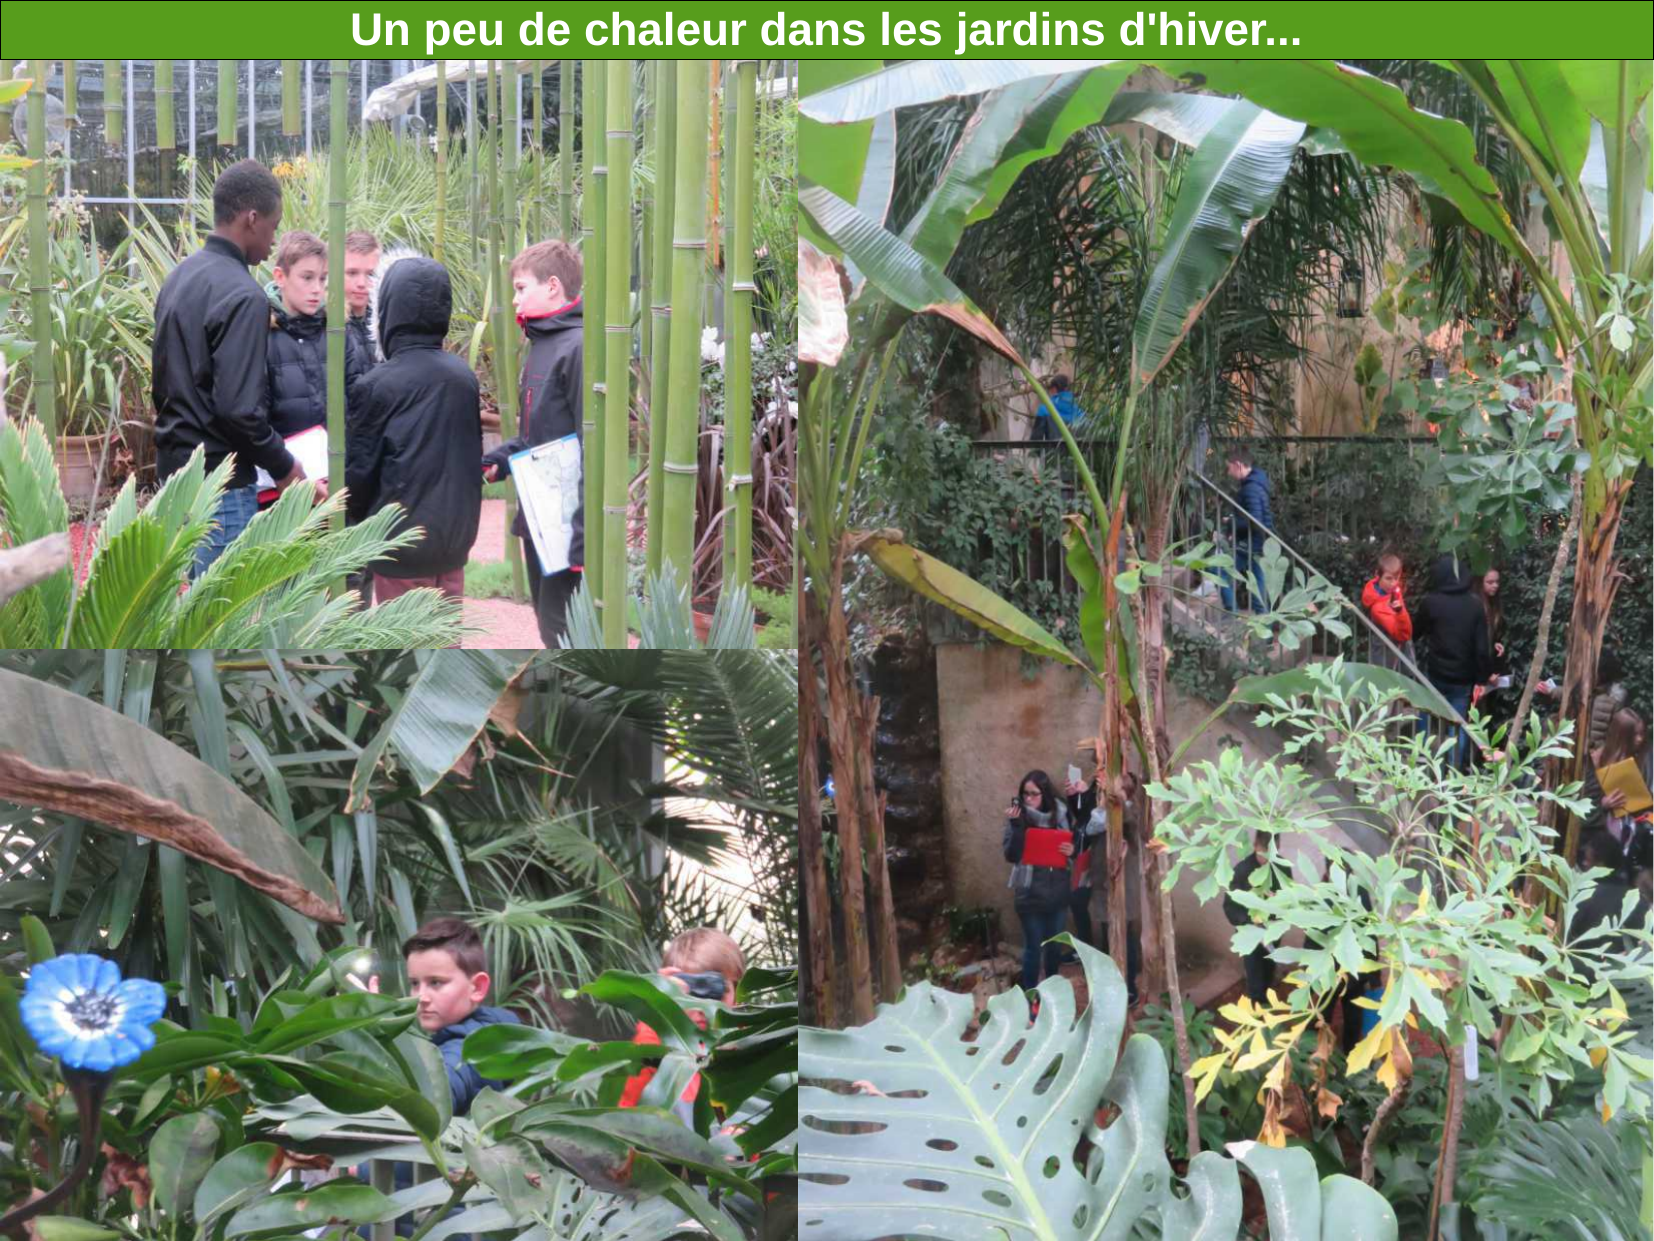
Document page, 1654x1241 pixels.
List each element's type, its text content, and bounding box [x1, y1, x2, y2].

picture [0, 60, 1654, 1241]
text_box Un peu de chaleur dans les jardins d'hiver... [0, 0, 1654, 60]
